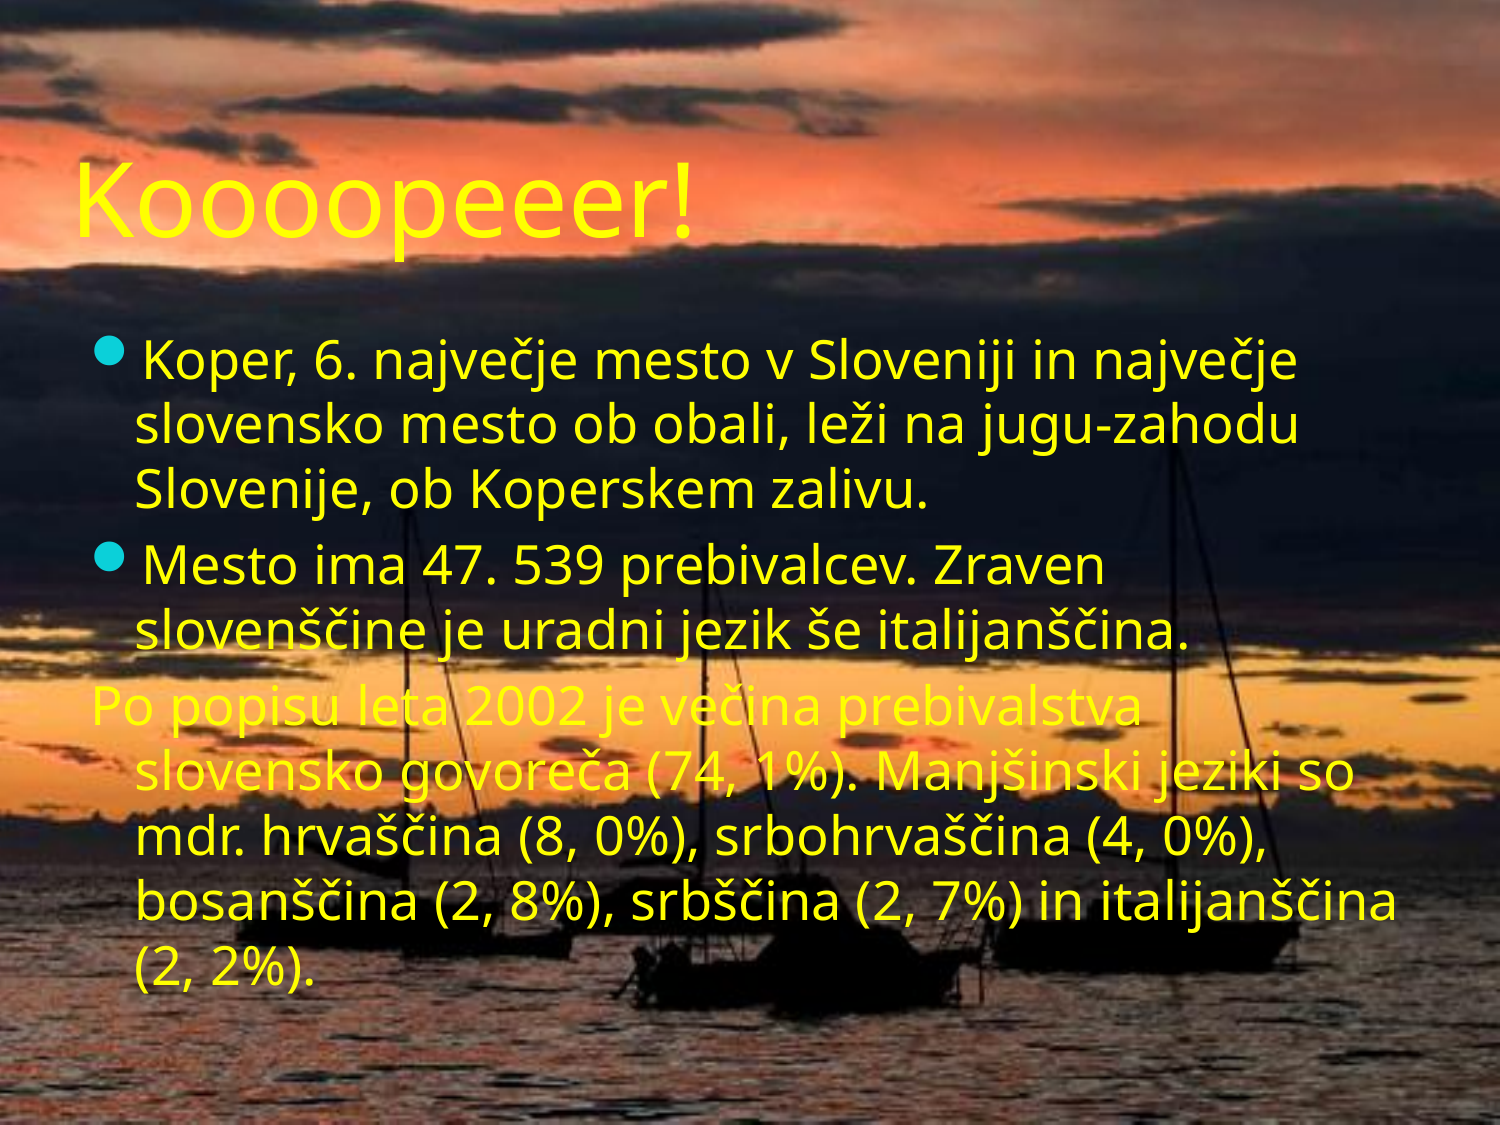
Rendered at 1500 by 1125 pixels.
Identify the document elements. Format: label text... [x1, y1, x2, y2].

picture [0, 0, 1500, 1125]
title Koooopeeer! [70, 70, 1421, 258]
list Koper, 6. največje mesto v Sloveniji in največje slovensko mesto ob obali, leži na jugu-zahodu Slovenije, ob Koperskem zalivu. Mesto ima 47. 539 prebivalcev. Zraven slovenščine je uradni jezik še italijanščina. Po popisu leta 2002 je večina prebivalstva slovensko govoreča (74, 1%). Manjšinski jeziki so mdr. hrvaščina (8, 0%), srbohrvaščina (4, 0%), bosanščina (2, 8%), srbščina (2, 7%) in italijanščina (2, 2%). [75, 317, 1425, 1038]
